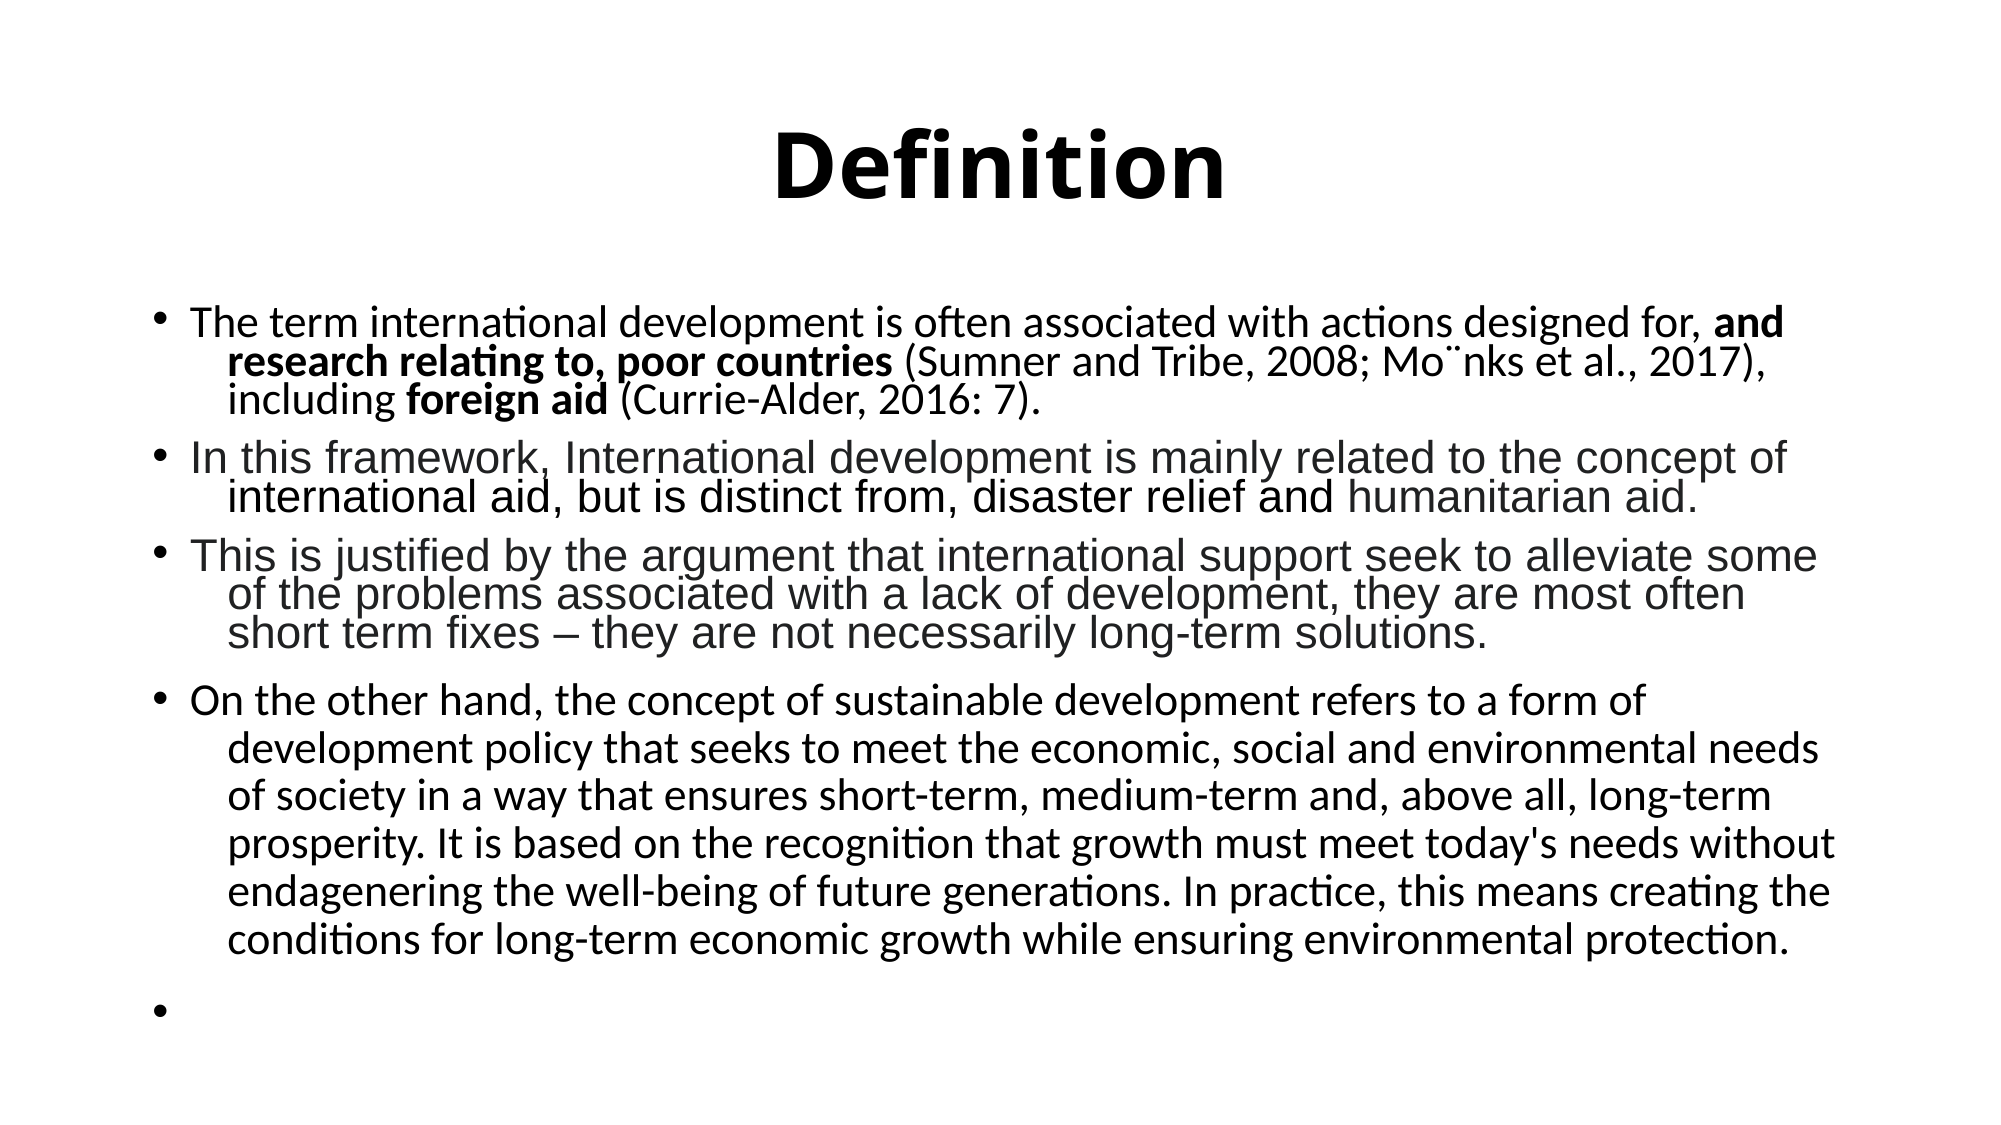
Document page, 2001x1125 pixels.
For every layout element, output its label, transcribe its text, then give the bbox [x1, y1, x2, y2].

title Definition [137, 59, 1863, 278]
list The term international development is often associated with actions designed for, and research relating to, poor countries (Sumner and Tribe, 2008; Mo¨nks et al., 2017), including foreign aid (Currie-Alder, 2016: 7). In this framework, International development is mainly related to the concept of international aid, but is distinct from, disaster relief and humanitarian aid. This is justified by the argument that international support seek to alleviate some of the problems associated with a lack of development, they are most often short term fixes – they are not necessarily long-term solutions. On the other hand, the concept of sustainable development refers to a form of development policy that seeks to meet the economic, social and environmental needs of society in a way that ensures short-term, medium-term and, above all, long-term prosperity. It is based on the recognition that growth must meet today's needs without endagenering the well-being of future generations. In practice, this means creating the conditions for long-term economic growth while ensuring environmental protection. [137, 299, 1863, 1014]
